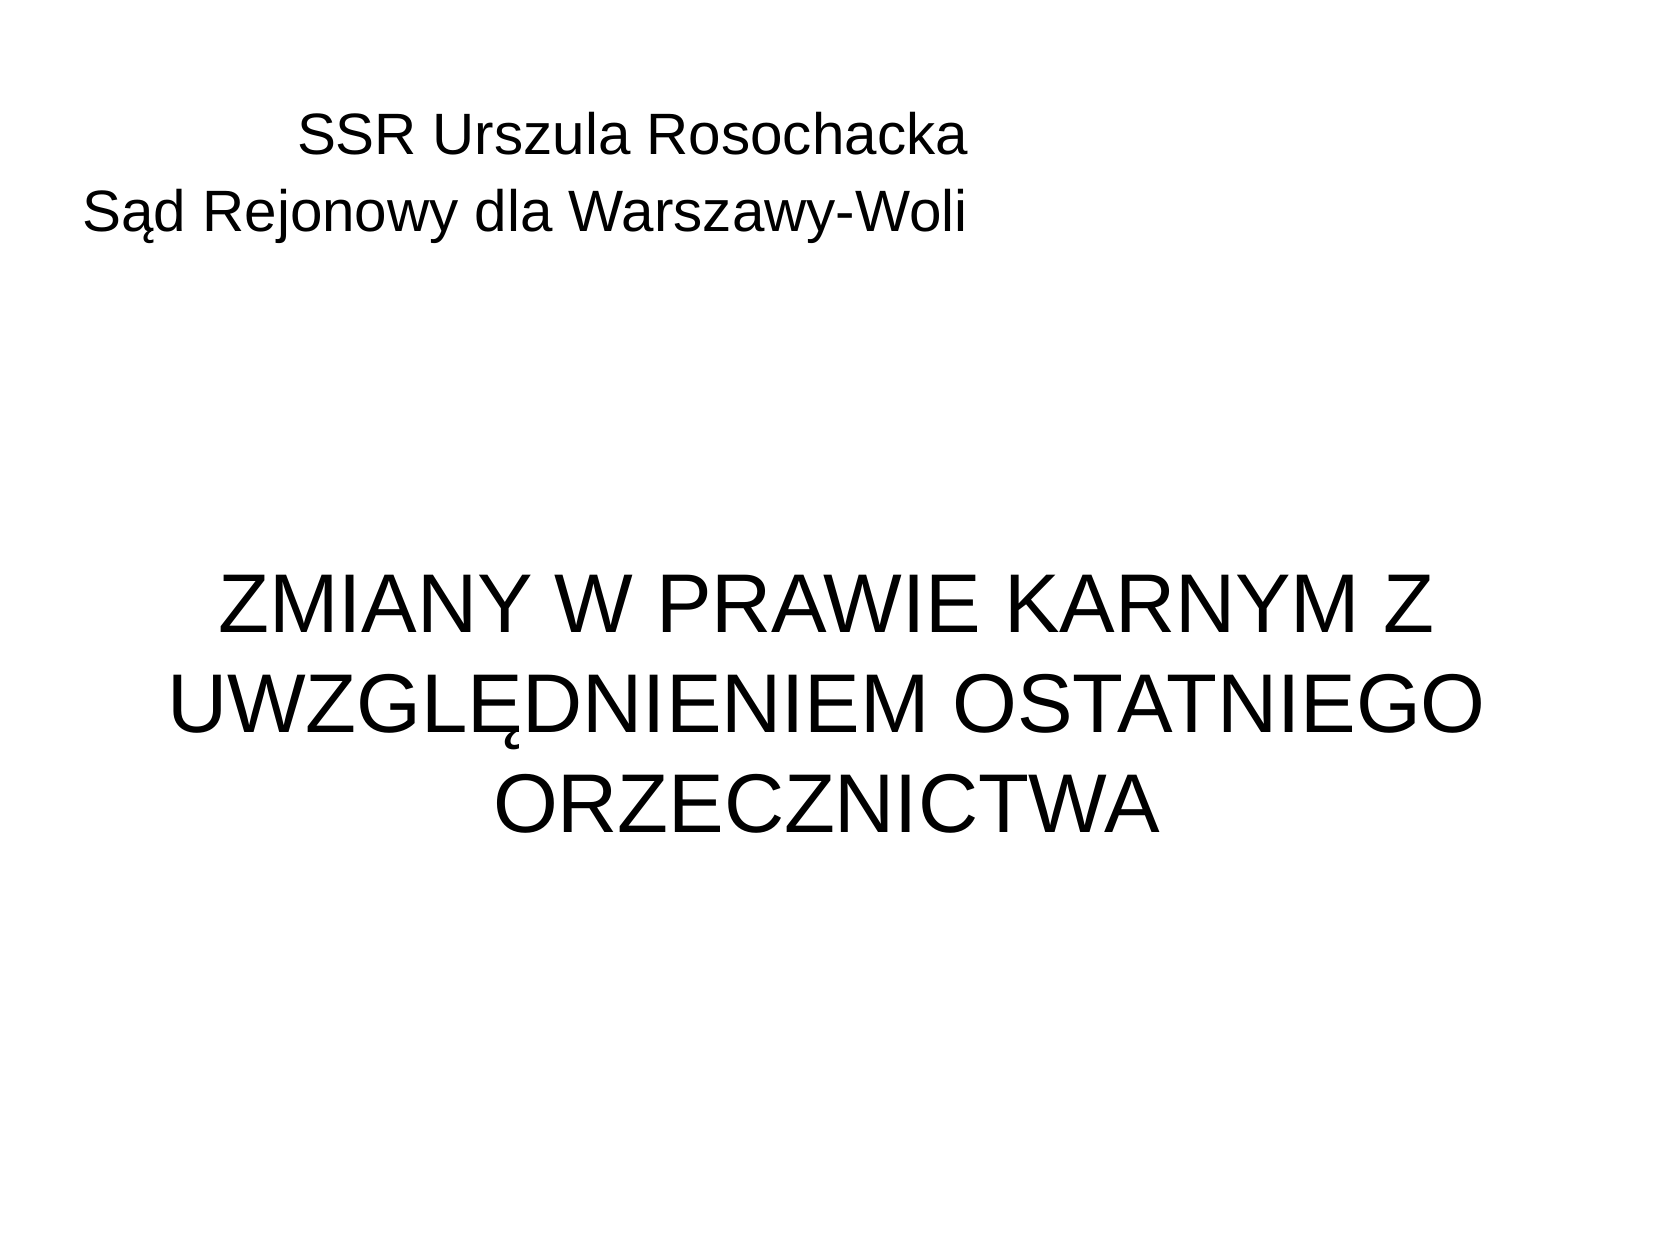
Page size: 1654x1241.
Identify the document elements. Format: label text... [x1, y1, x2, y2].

title SSR Urszula Rosochacka Sąd Rejonowy dla Warszawy-Woli [82, 49, 1571, 257]
subtitle ZMIANY W PRAWIE KARNYM Z UWZGLĘDNIENIEM OSTATNIEGO ORZECZNICTWA [82, 290, 1571, 1109]
